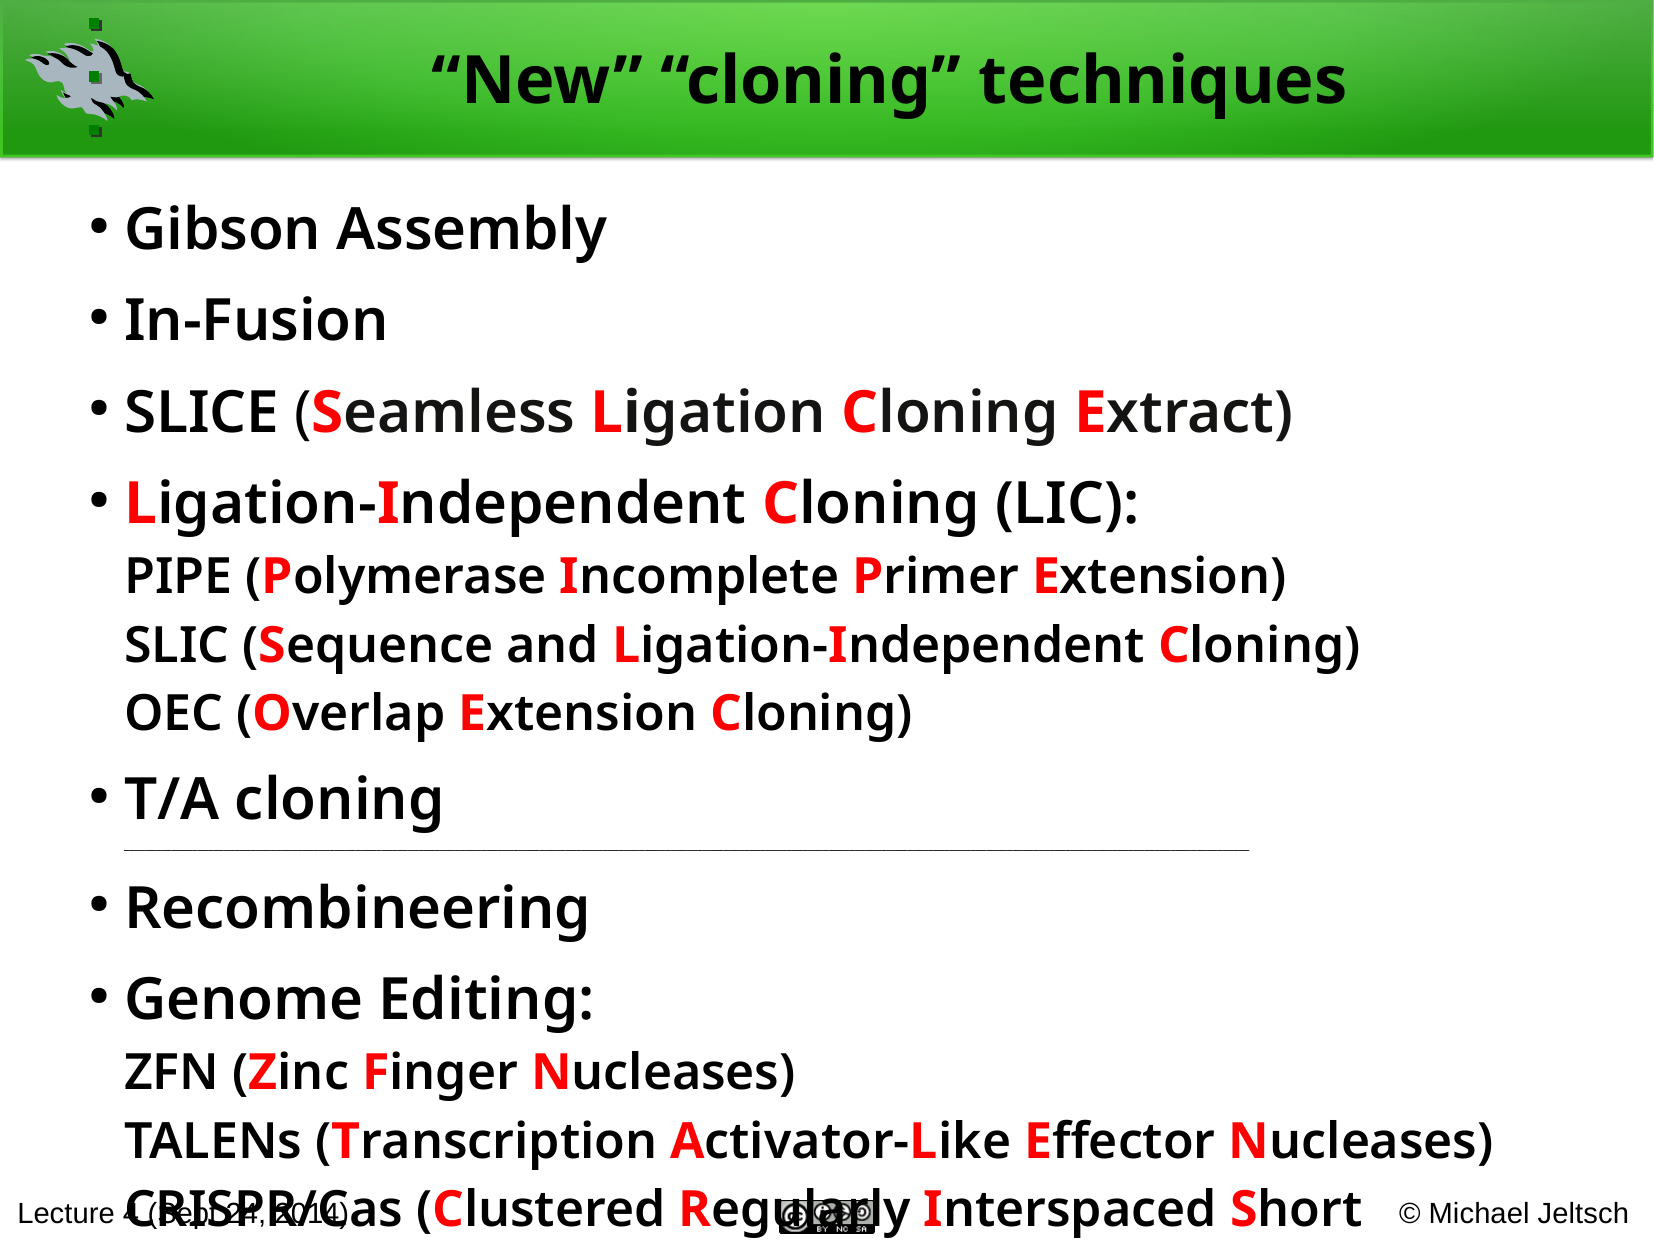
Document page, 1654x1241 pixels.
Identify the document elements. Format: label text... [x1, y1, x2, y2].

picture [779, 1200, 875, 1234]
text_box Gibson Assembly In-Fusion SLICE (Seamless Ligation Cloning Extract) Ligation-Independent Cloning (LIC): PIPE (Polymerase Incomplete Primer Extension) SLIC (Sequence and Ligation-Independent Cloning) OEC (Overlap Extension Cloning) T/A cloning ______________________________________________________________________________________________________________________________________________________________________________________________________________________ Recombineering Genome Editing: ZFN (Zinc Finger Nucleases) TALENs (Transcription Activator-Like Effector Nucleases) CRISPR/Cas (Clustered Regularly Interspaced Short Palindromic Repeat/CRISPR associated) Engineered/Hybrid Meganucleases rAAV (recombinant Adeno-Associated Virus) [73, 179, 1634, 1140]
title “New” “cloning” techniques [162, 32, 1618, 123]
picture [781, 1200, 793, 1221]
picture [826, 1213, 836, 1222]
